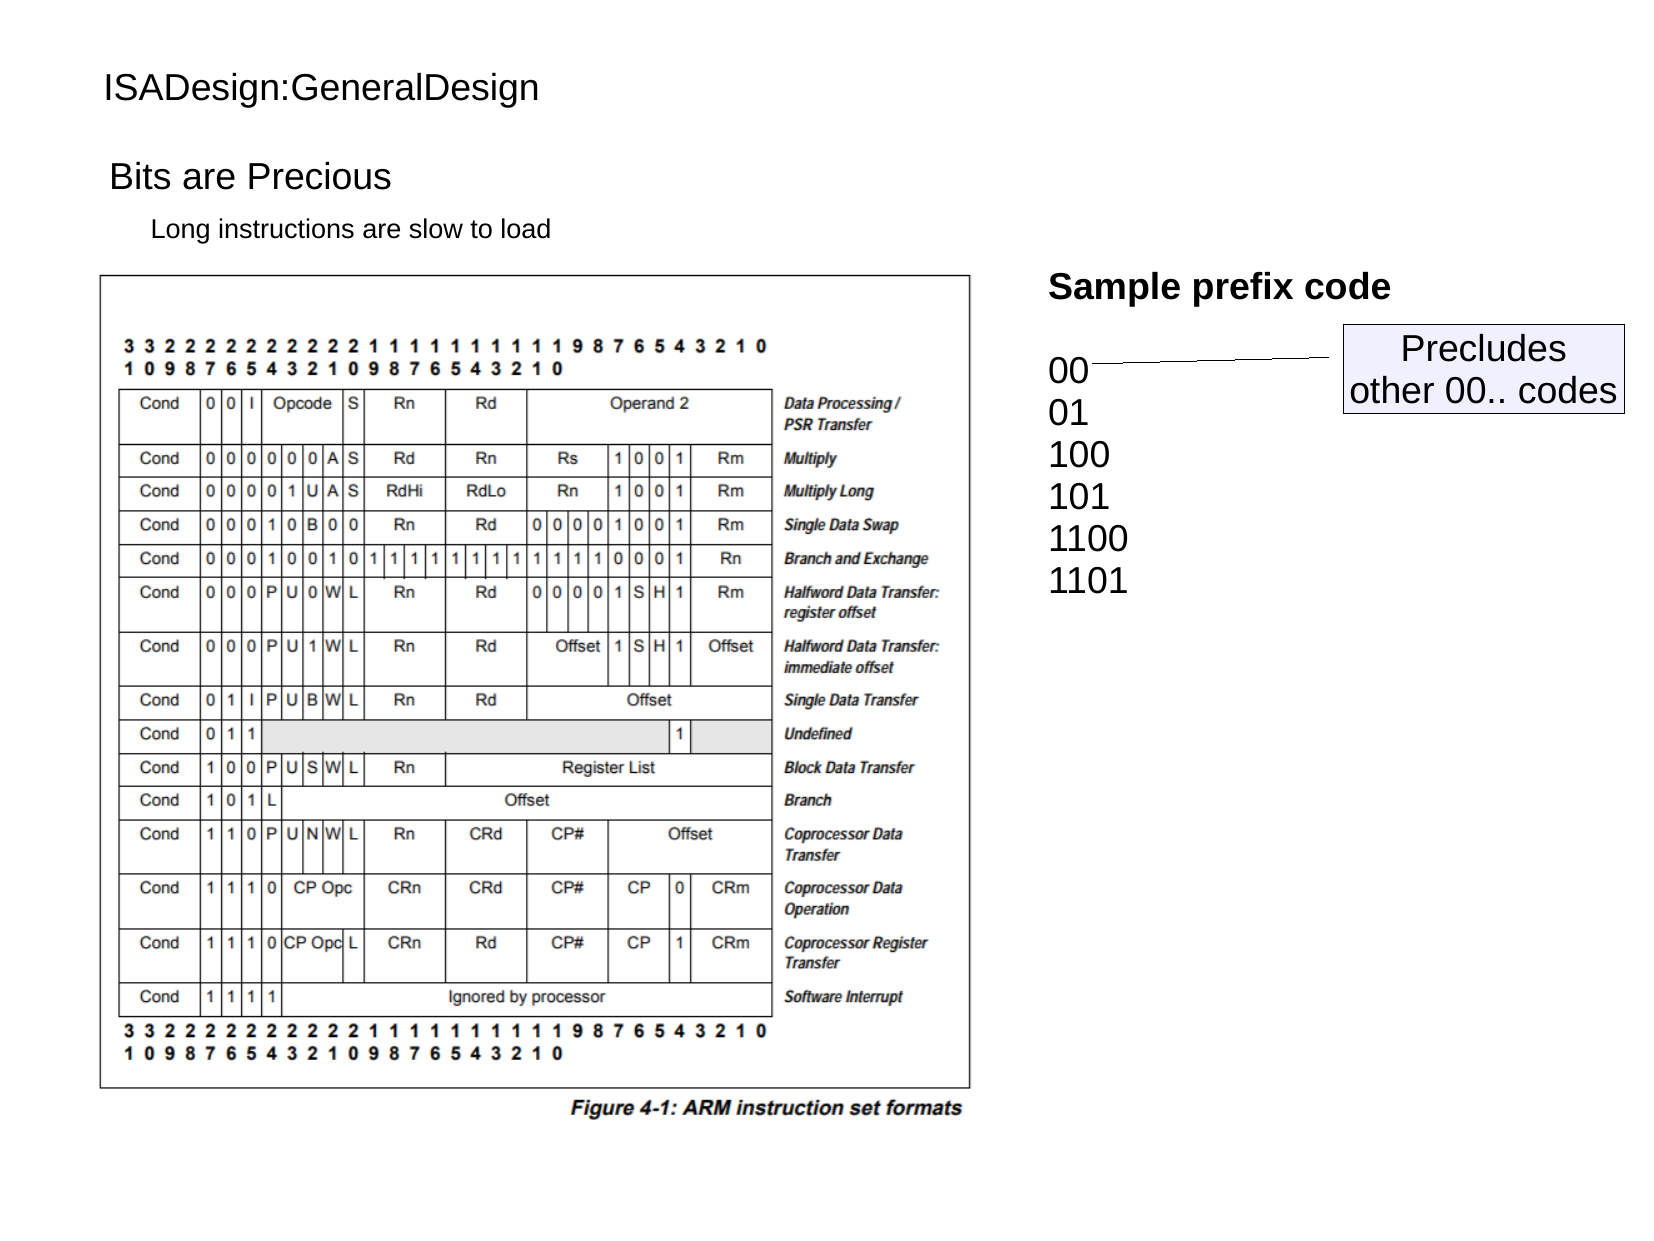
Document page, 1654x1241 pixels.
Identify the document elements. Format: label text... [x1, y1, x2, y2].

text_box Bits are Precious [94, 147, 408, 205]
text_box ISADesign:GeneralDesign [88, 59, 555, 116]
text_box Sample prefix code 00 01 100 101 1100 1101 [1033, 257, 1407, 611]
text_box Precludes other 00.. codes [1344, 325, 1624, 413]
picture [86, 265, 1004, 1125]
text_box Long instructions are slow to load [135, 206, 566, 252]
